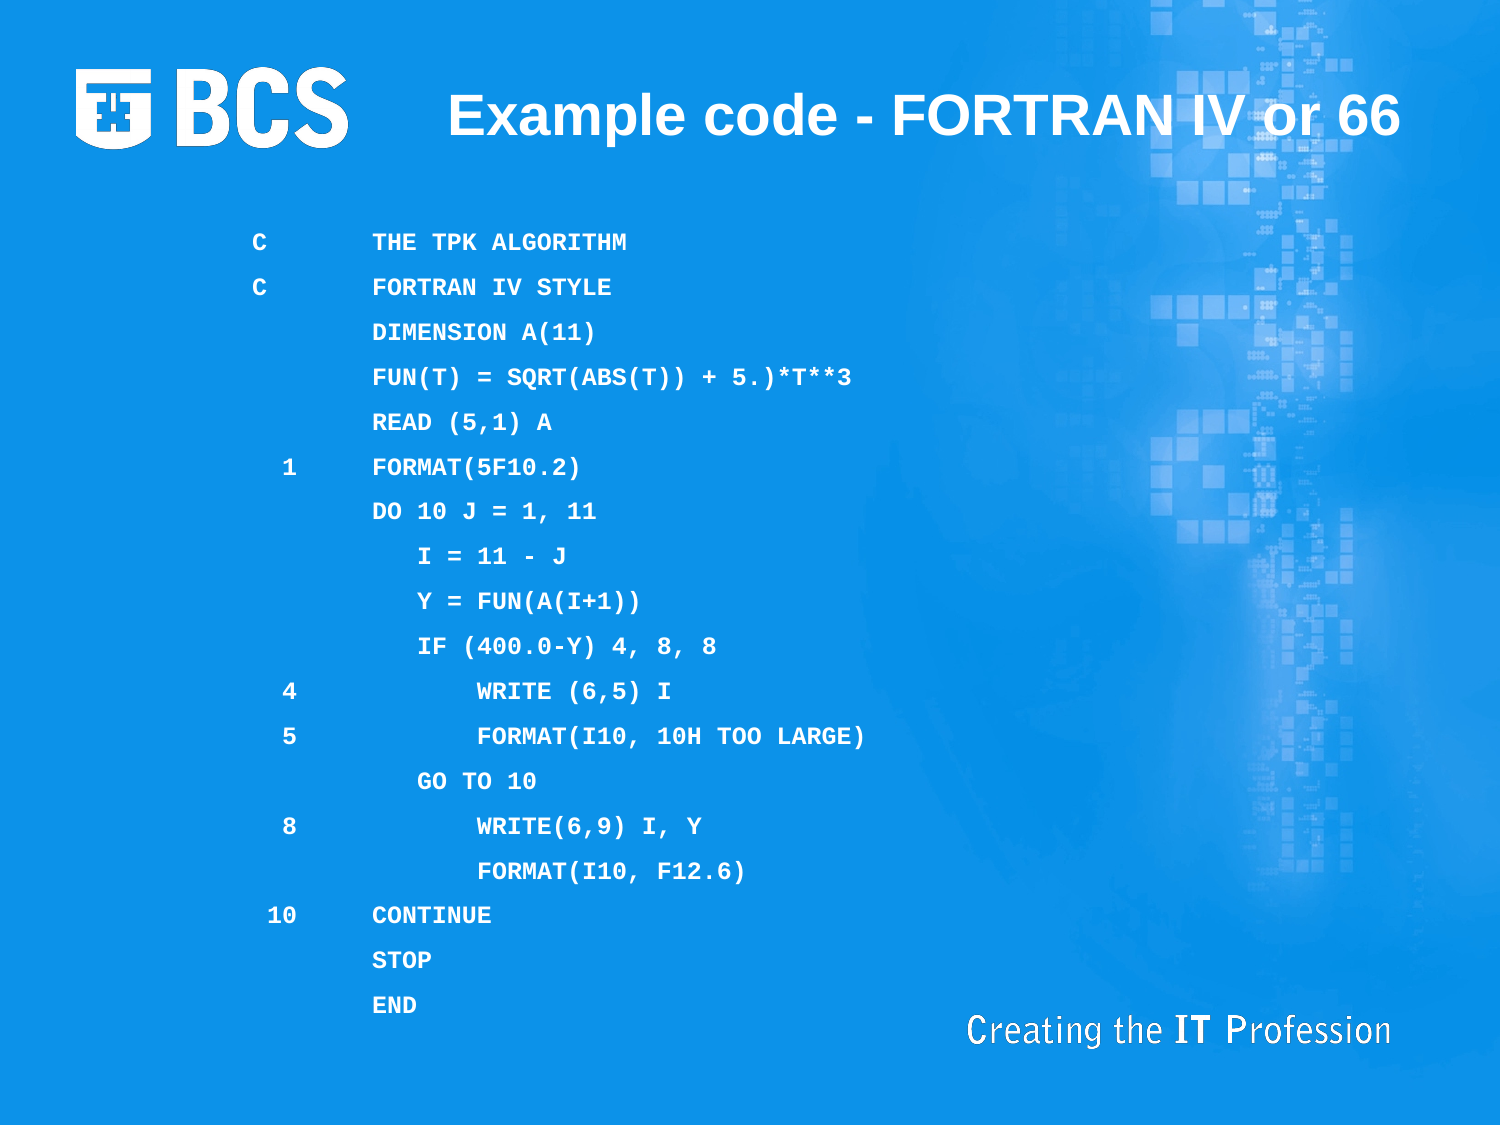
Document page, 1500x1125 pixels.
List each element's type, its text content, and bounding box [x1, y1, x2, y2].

subtitle C THE TPK ALGORITHM C FORTRAN IV STYLE DIMENSION A(11) FUN(T) = SQRT(ABS(T)) + 5.)*T**3 READ (5,1) A 1 FORMAT(5F10.2) DO 10 J = 1, 11 I = 11 - J Y = FUN(A(I+1)) IF (400.0-Y) 4, 8, 8 4 WRITE (6,5) I 5 FORMAT(I10, 10H TOO LARGE) GO TO 10 8 WRITE(6,9) I, Y FORMAT(I10, F12.6) 10 CONTINUE STOP END [177, 203, 1370, 1093]
title Example code - FORTRAN IV or 66 [442, 29, 1424, 205]
picture [0, 0, 1500, 1125]
